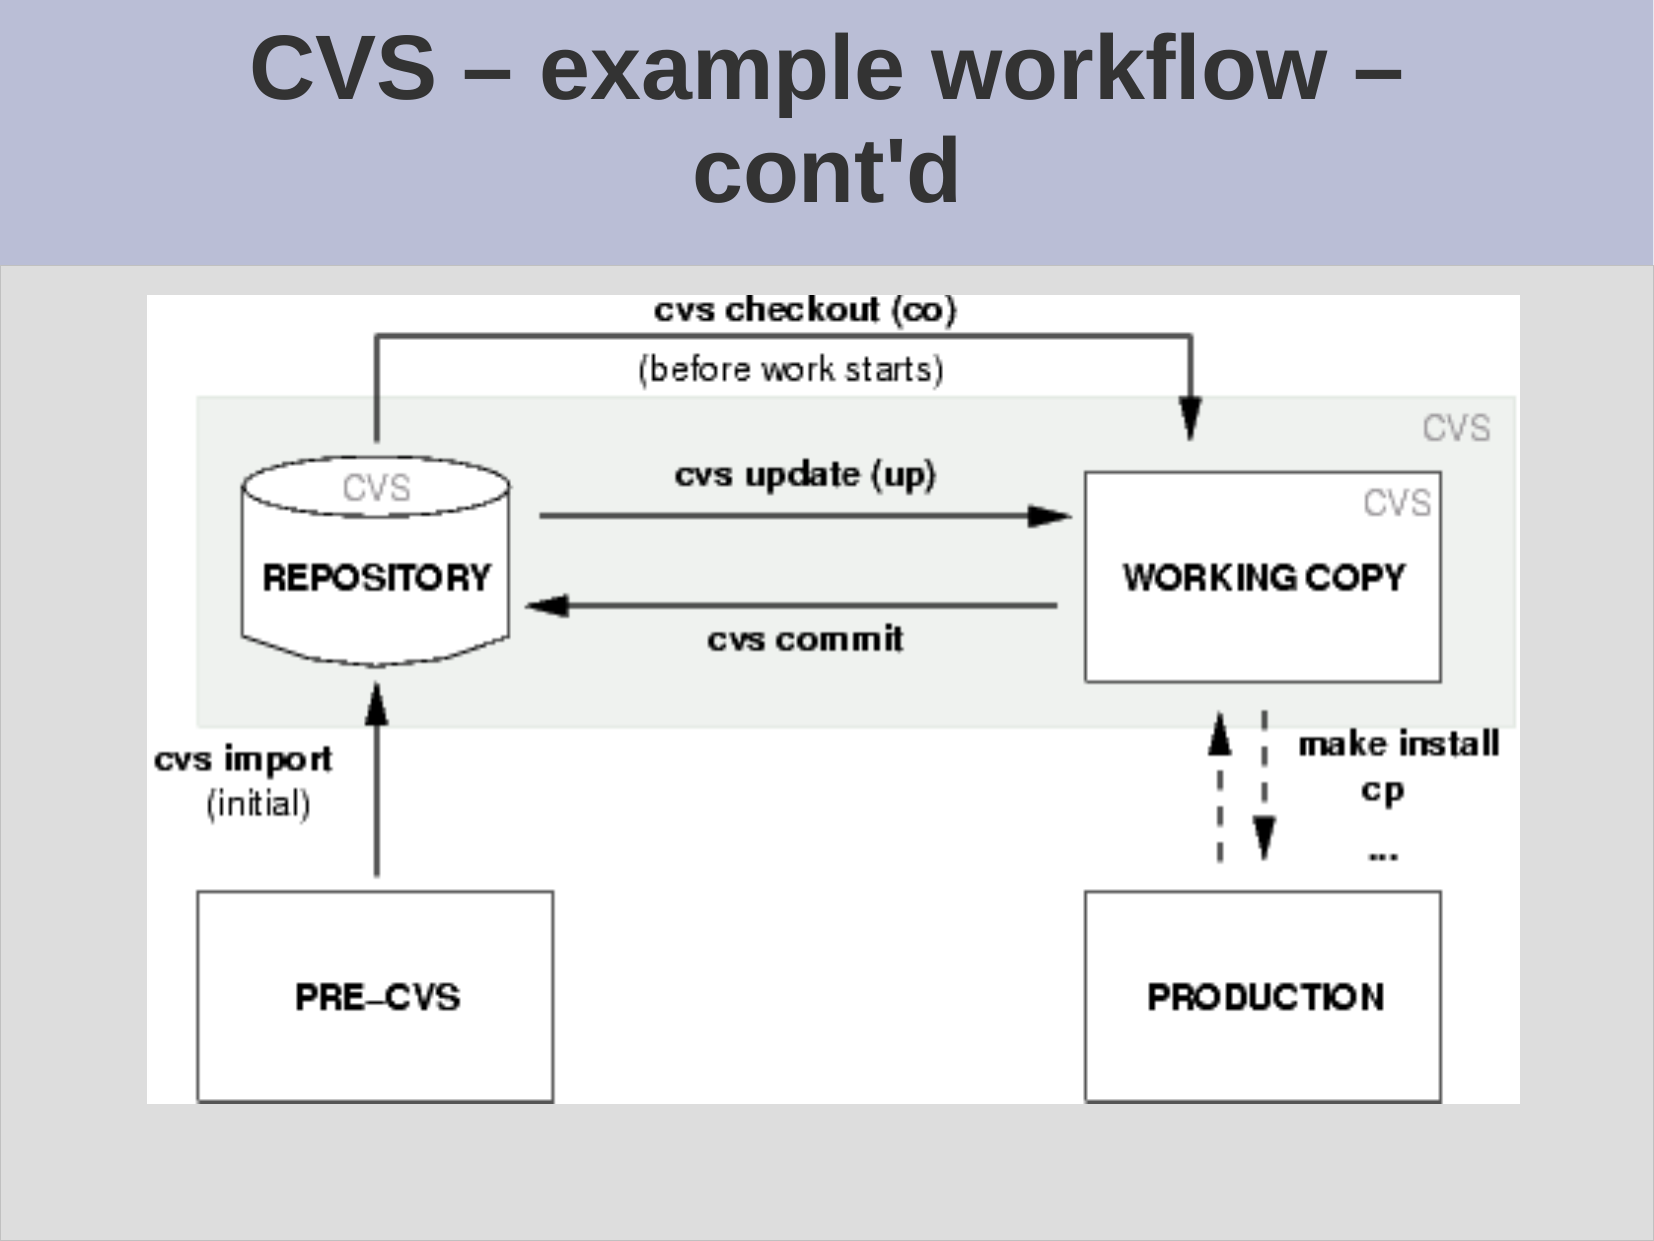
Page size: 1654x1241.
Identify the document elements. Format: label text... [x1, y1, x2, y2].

title CVS – example workflow – cont'd [121, 2, 1534, 237]
picture [147, 295, 1520, 1104]
